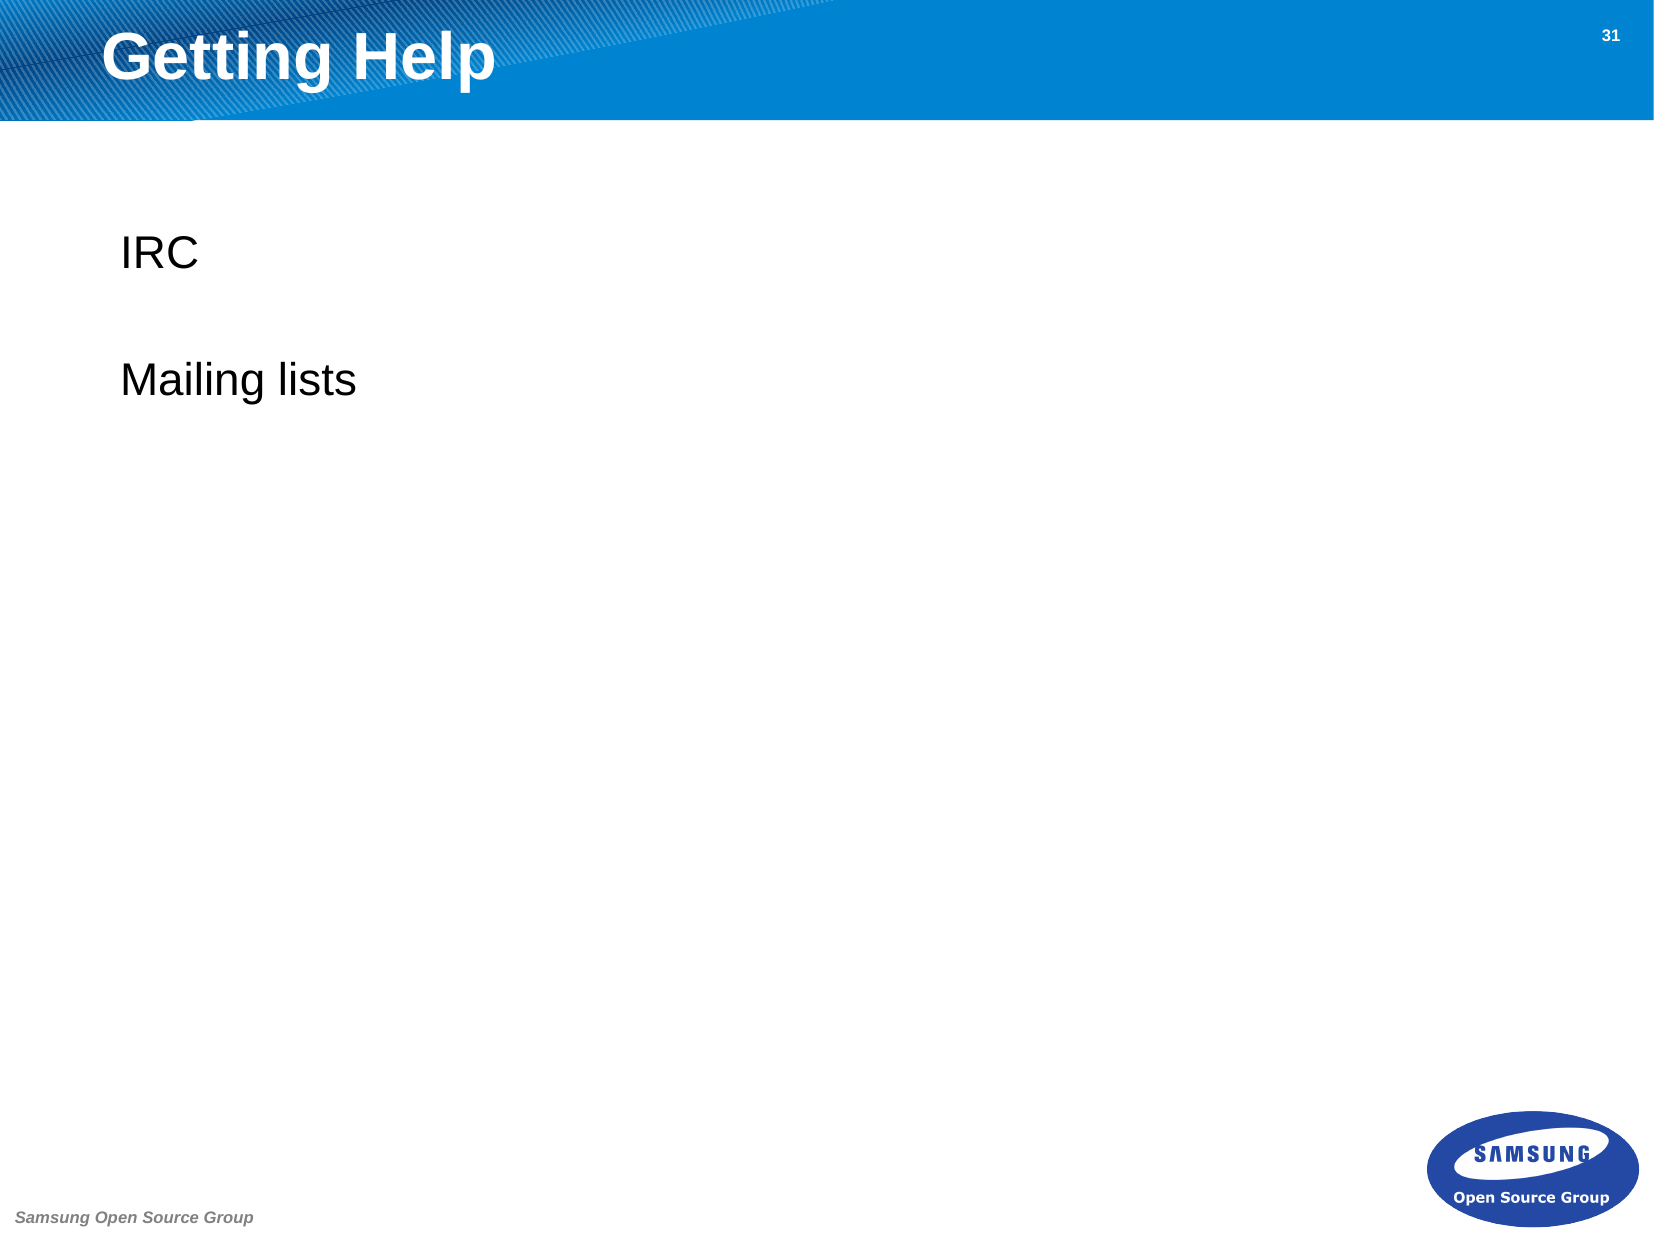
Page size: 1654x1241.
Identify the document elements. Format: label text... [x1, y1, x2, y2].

title Getting Help [82, 15, 1570, 100]
picture [1425, 1109, 1641, 1230]
list IRC Mailing lists [90, 225, 1545, 945]
